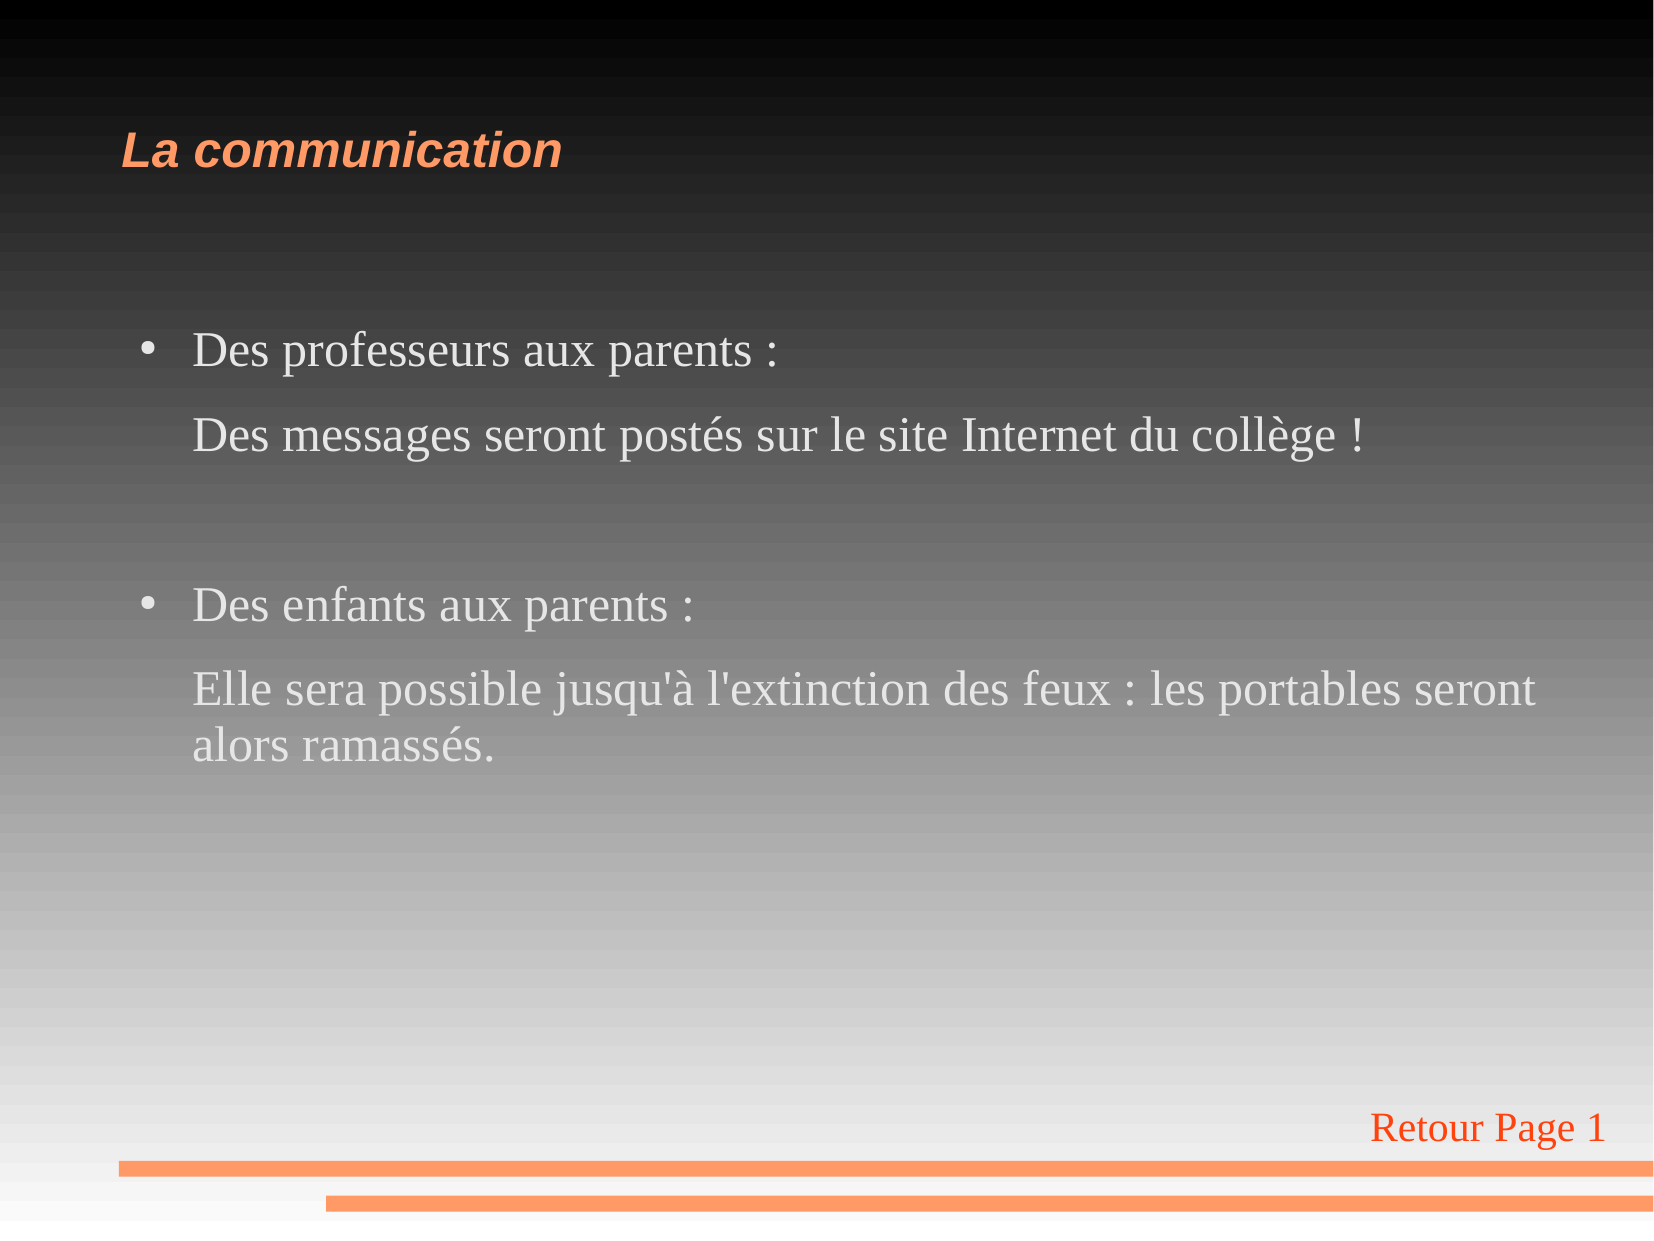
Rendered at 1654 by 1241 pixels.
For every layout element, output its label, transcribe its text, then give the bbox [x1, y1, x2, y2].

title La communication [121, 46, 1534, 254]
list Des professeurs aux parents : Des messages seront postés sur le site Internet du collège ! Des enfants aux parents : Elle sera possible jusqu'à l'extinction des feux : les portables seront alors ramassés. [121, 322, 1561, 1141]
text_box Retour Page 1 [1299, 1104, 1637, 1152]
